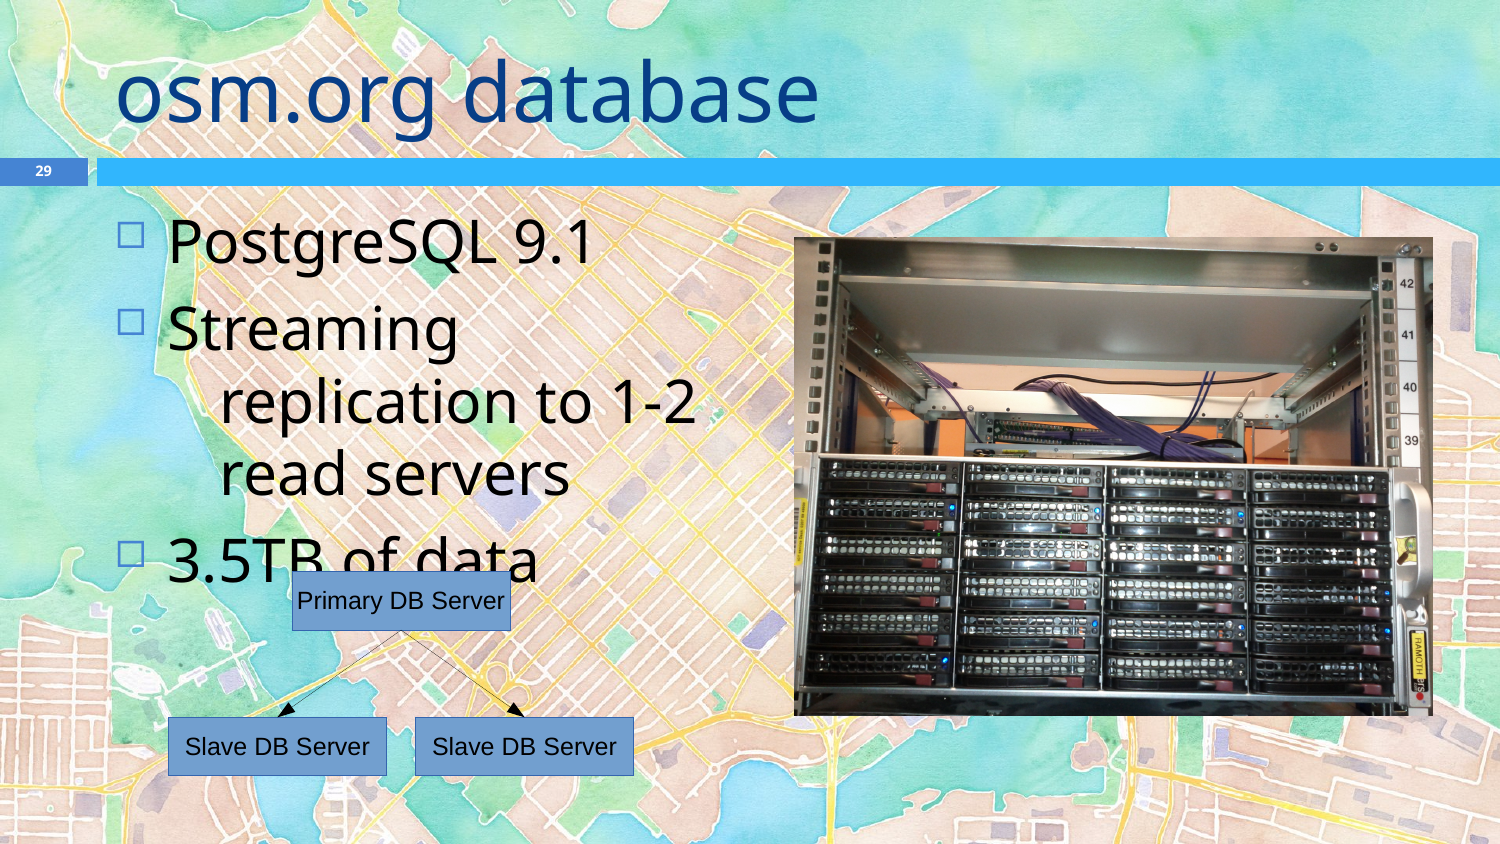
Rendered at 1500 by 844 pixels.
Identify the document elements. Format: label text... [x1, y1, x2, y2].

text_box Slave DB Server [415, 717, 634, 776]
picture [794, 237, 1433, 716]
text_box ‹#› [0, 156, 88, 187]
text_box Slave DB Server [168, 717, 387, 776]
text_box Primary DB Server [292, 571, 511, 631]
title osm.org database [99, 28, 1438, 151]
list PostgreSQL 9.1 Streaming replication to 1-2 read servers 3.5TB of data [282, 631, 520, 759]
list PostgreSQL 9.1 Streaming replication to 1-2 read servers 3.5TB of data [99, 195, 738, 759]
